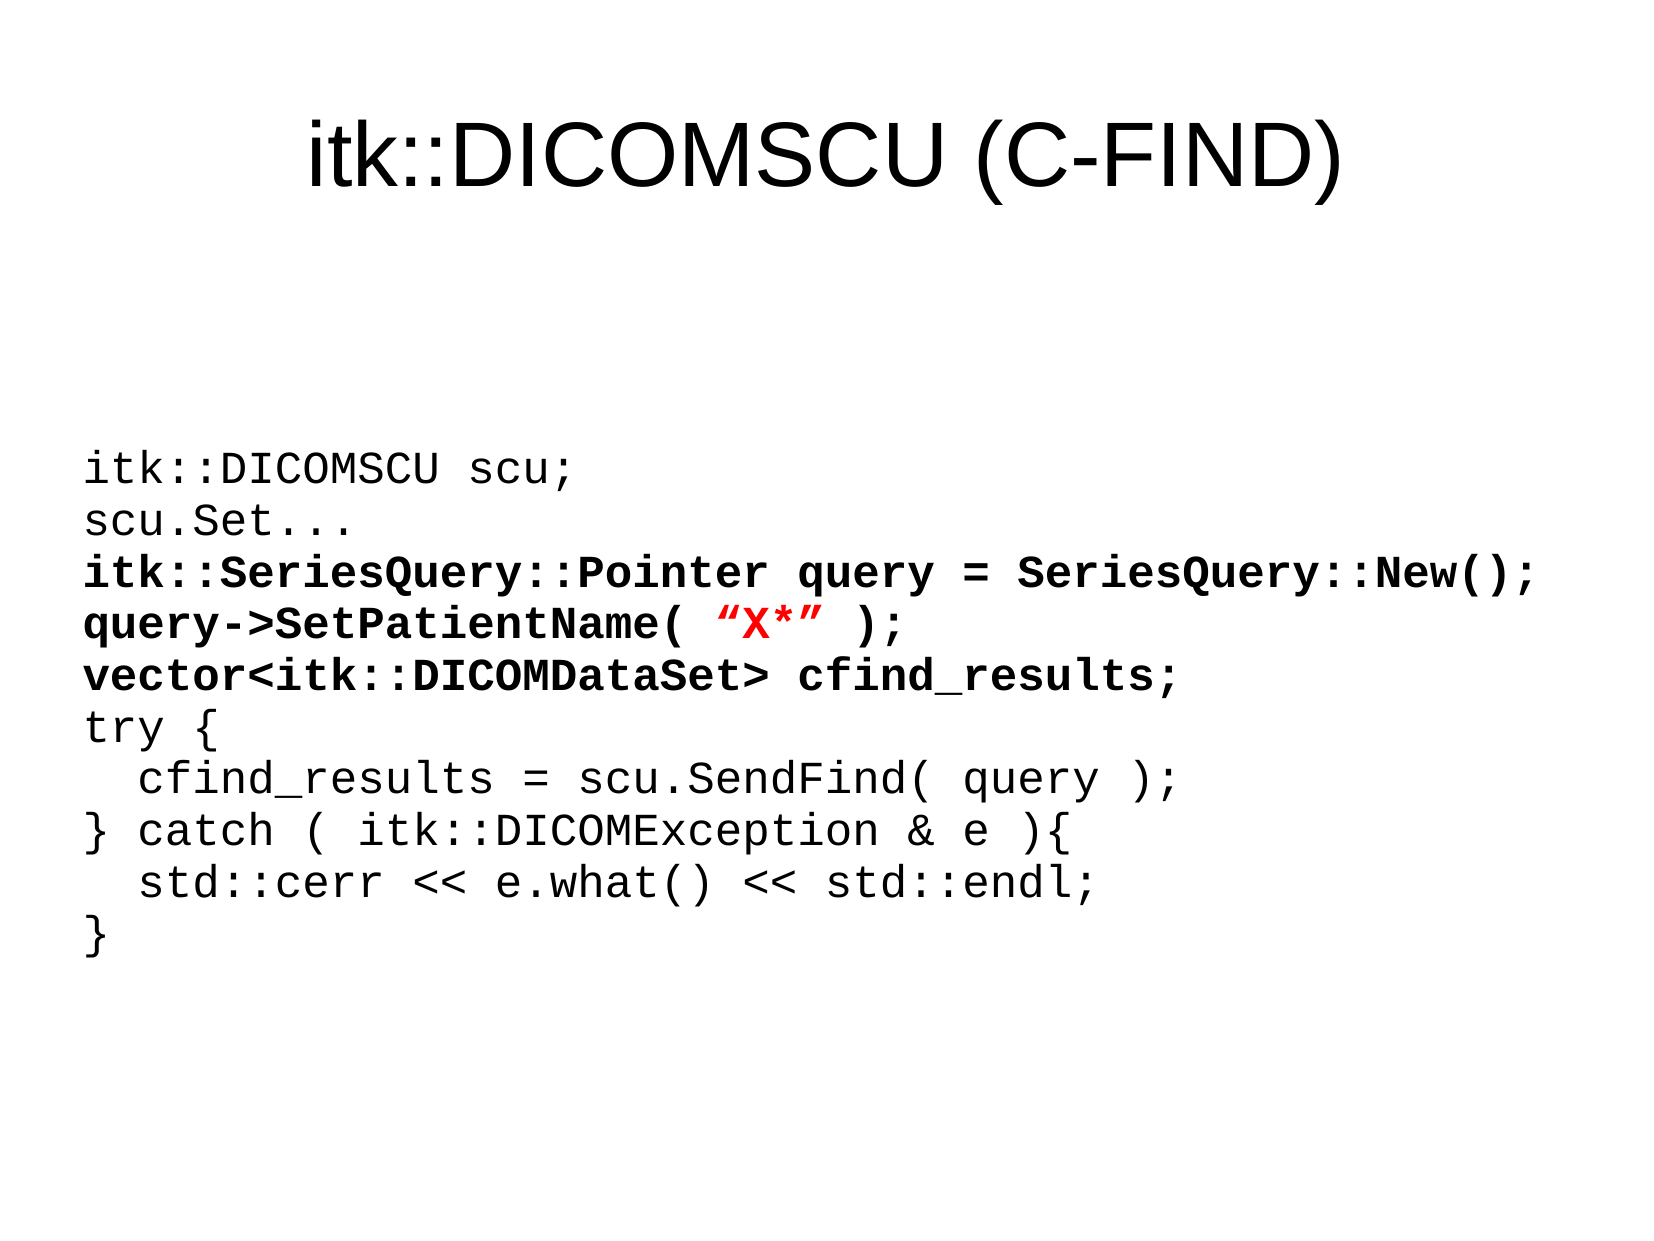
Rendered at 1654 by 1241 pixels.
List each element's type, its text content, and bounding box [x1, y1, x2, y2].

title itk::DICOMSCU (C-FIND) [82, 56, 1571, 249]
subtitle itk::DICOMSCU scu; scu.Set... itk::SeriesQuery::Pointer query = SeriesQuery::New(); query->SetPatientName( “X*” ); vector<itk::DICOMDataSet> cfind_results; try { cfind_results = scu.SendFind( query ); } catch ( itk::DICOMException & e ){ std::cerr << e.what() << std::endl; } [82, 297, 1571, 1102]
